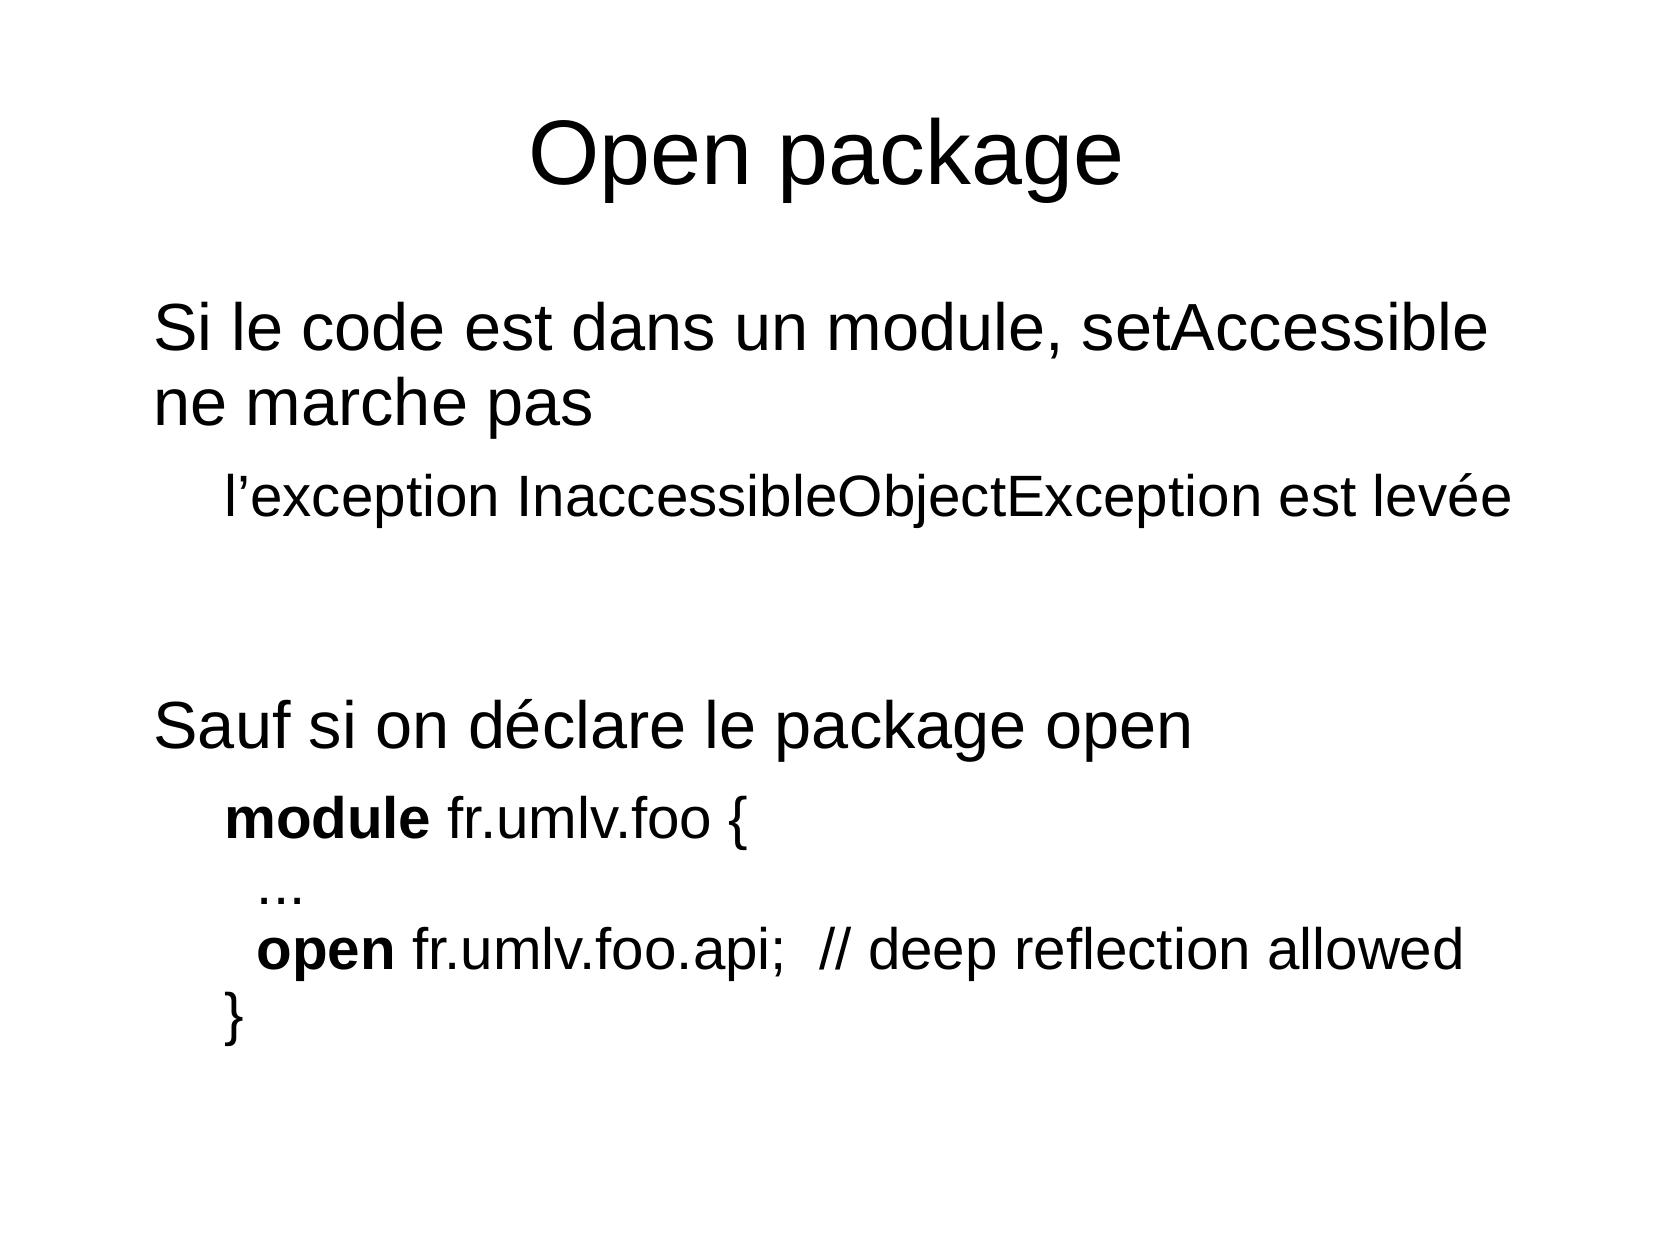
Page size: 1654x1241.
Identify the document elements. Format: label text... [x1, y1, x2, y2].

list Si le code est dans un module, setAccessible ne marche pas l’exception InaccessibleObjectException est levée Sauf si on déclare le package open module fr.umlv.foo { ... open fr.umlv.foo.api; // deep reflection allowed } [82, 290, 1571, 1186]
title Open package [82, 49, 1571, 257]
